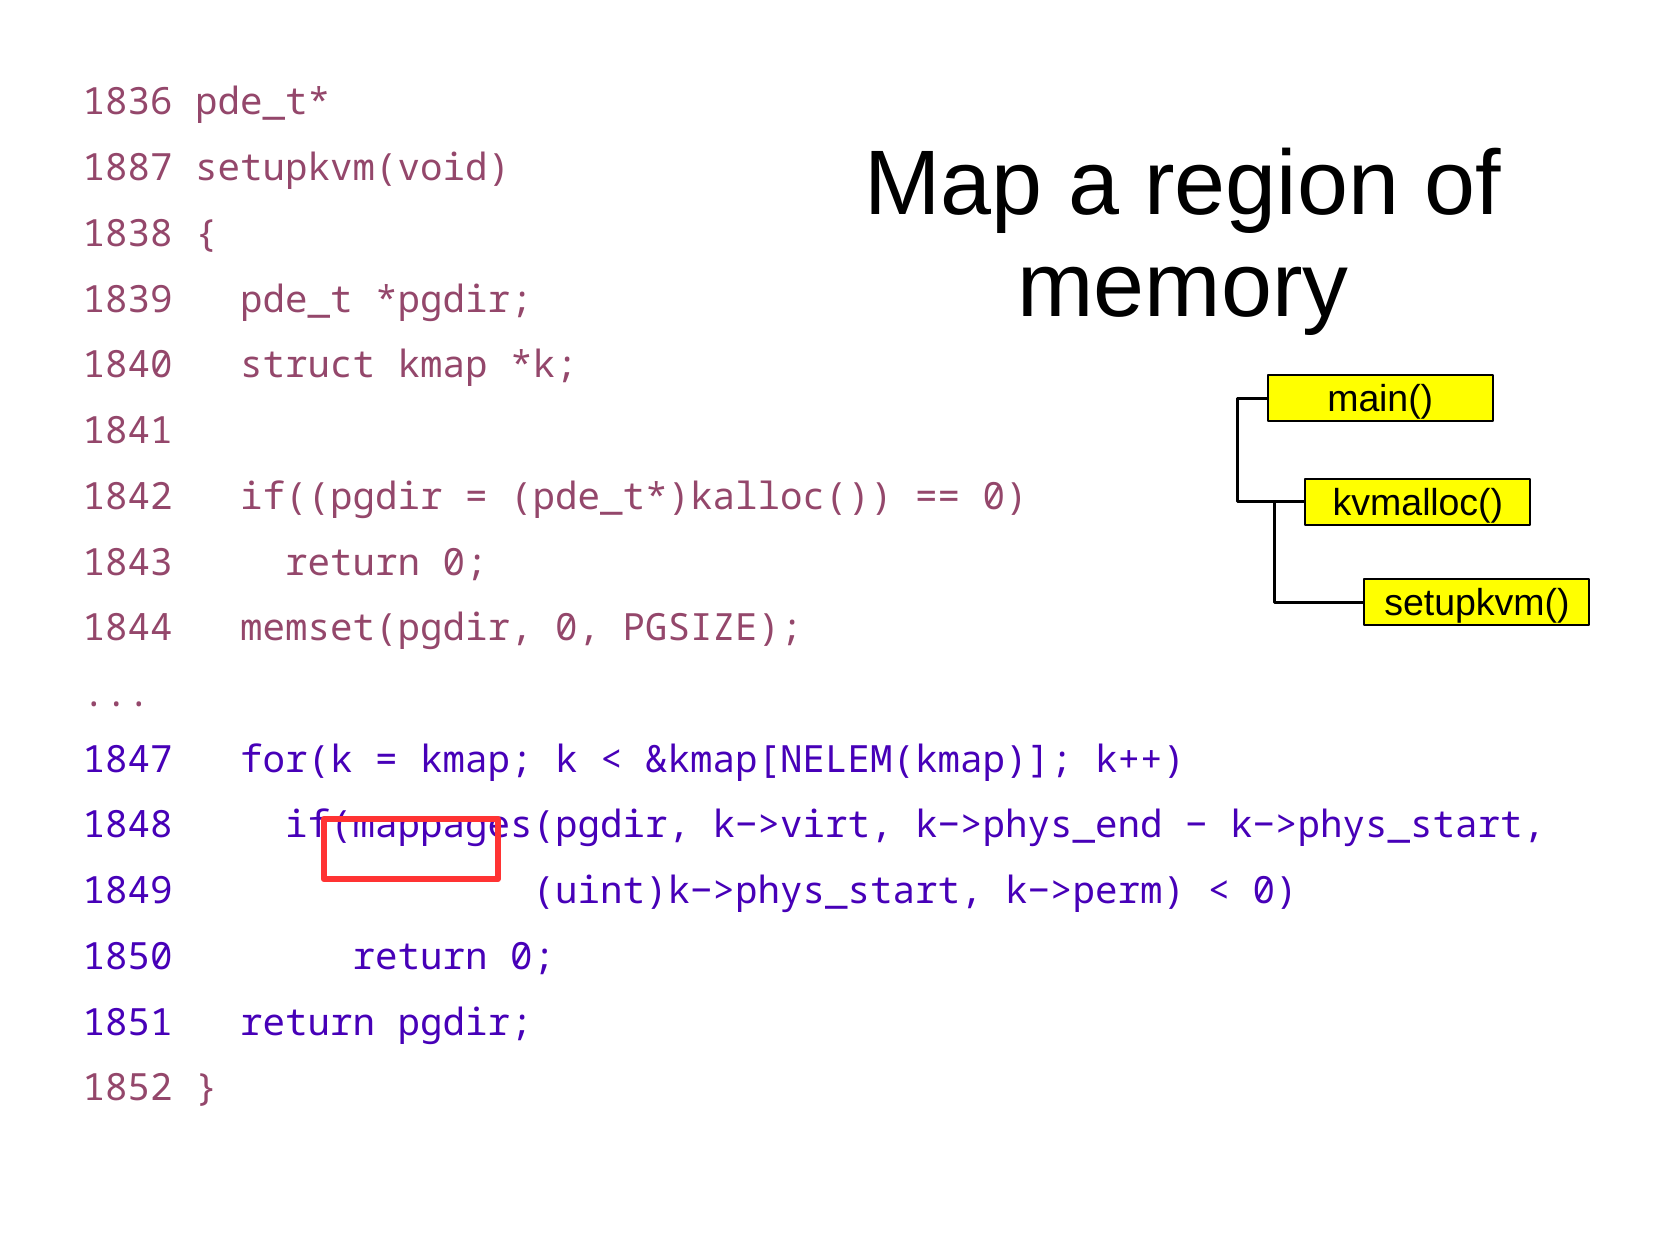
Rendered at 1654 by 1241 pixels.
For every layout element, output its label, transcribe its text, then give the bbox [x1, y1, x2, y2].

text_box setupkvm() [1364, 579, 1590, 626]
title Map a region of memory [791, 130, 1576, 338]
text_box main() [1267, 375, 1493, 422]
text_box kvmalloc() [1305, 478, 1531, 526]
list 1836 pde_t* 1887 setupkvm(void) 1838 { 1839 pde_t *pgdir; 1840 struct kmap *k; 1841 1842 if((pgdir = (pde_t*)kalloc()) == 0) 1843 return 0; 1844 memset(pgdir, 0, PGSIZE); ... 1847 for(k = kmap; k < &kmap[NELEM(kmap)]; k++) 1848 if(mappages(pgdir, k−>virt, k−>phys_end − k−>phys_start, 1849 (uint)k−>phys_start, k−>perm) < 0) 1850 return 0; 1851 return pgdir; 1852 } [82, 75, 1571, 1163]
